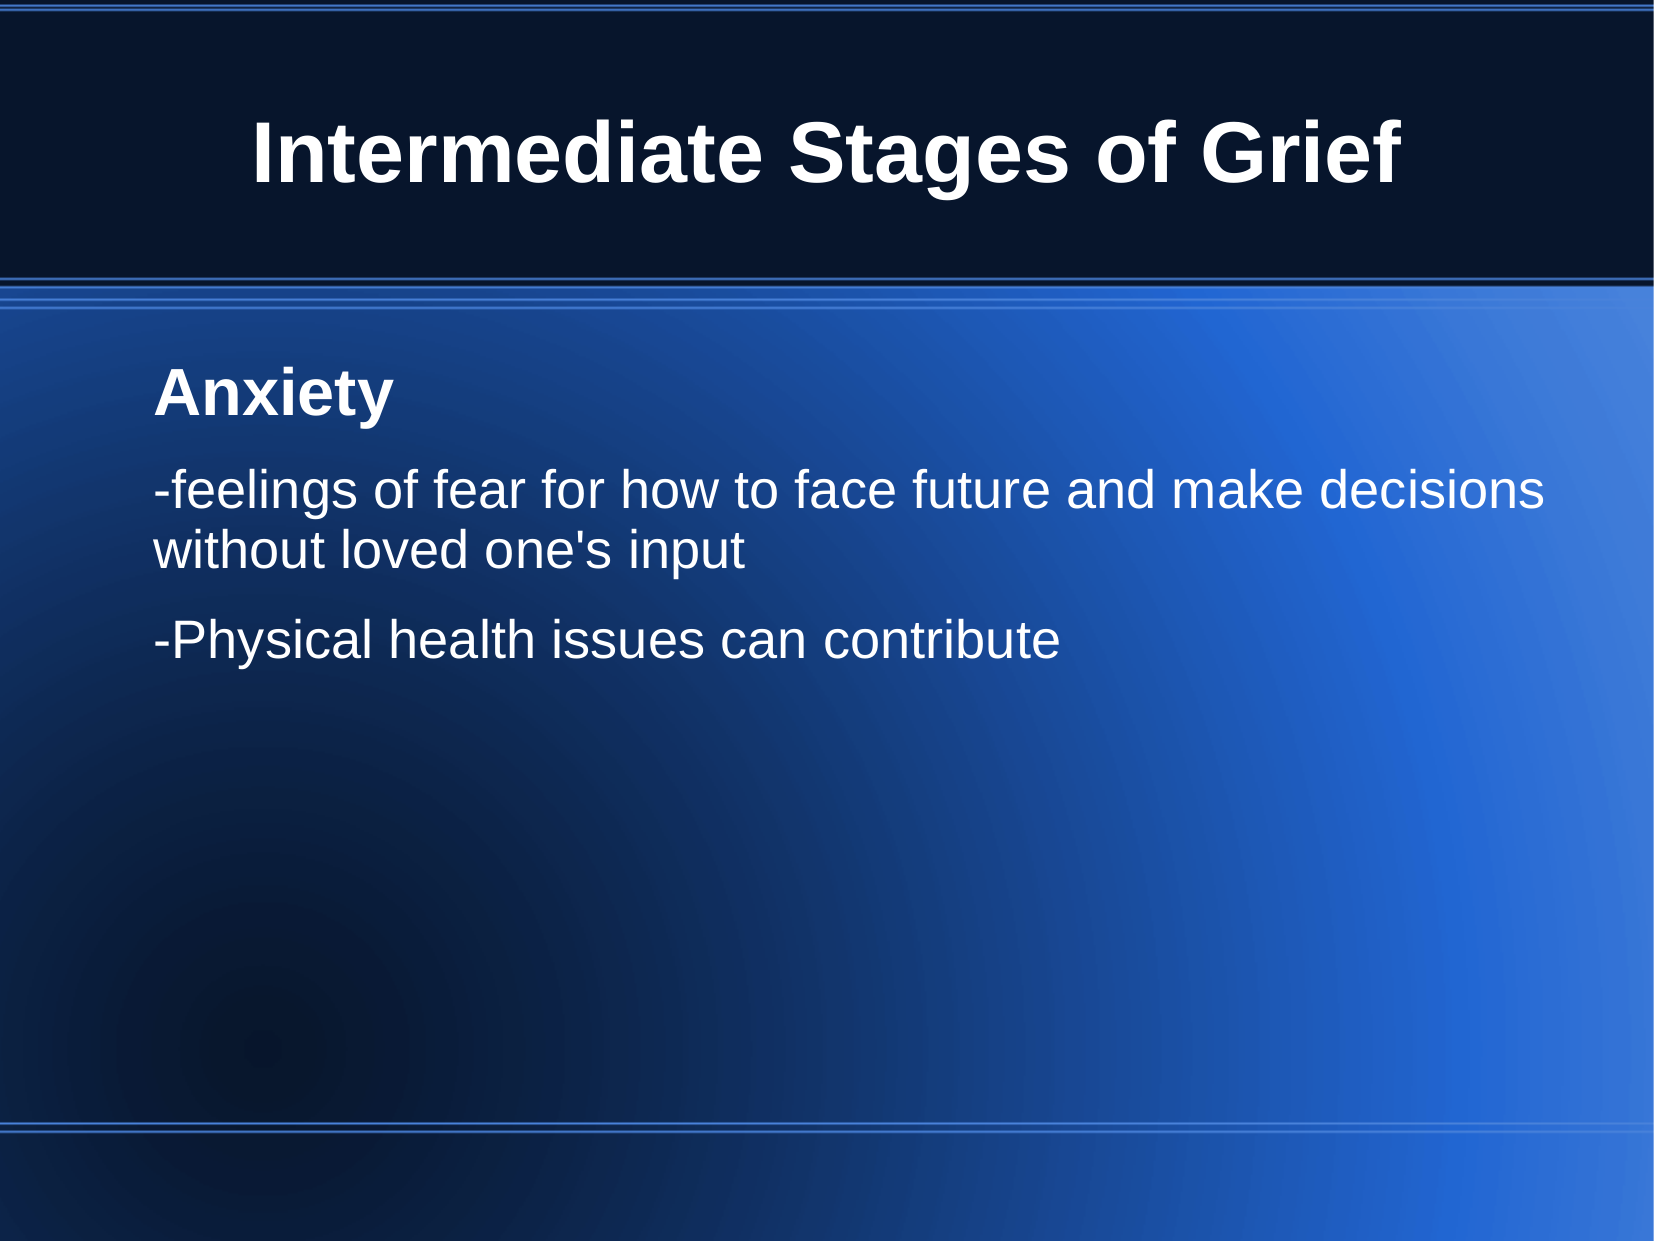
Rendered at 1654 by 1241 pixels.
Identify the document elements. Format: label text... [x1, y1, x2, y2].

title Intermediate Stages of Grief [82, 49, 1571, 257]
list Anxiety -feelings of fear for how to face future and make decisions without loved one's input -Physical health issues can contribute [82, 355, 1571, 1058]
picture [0, 0, 1654, 1241]
